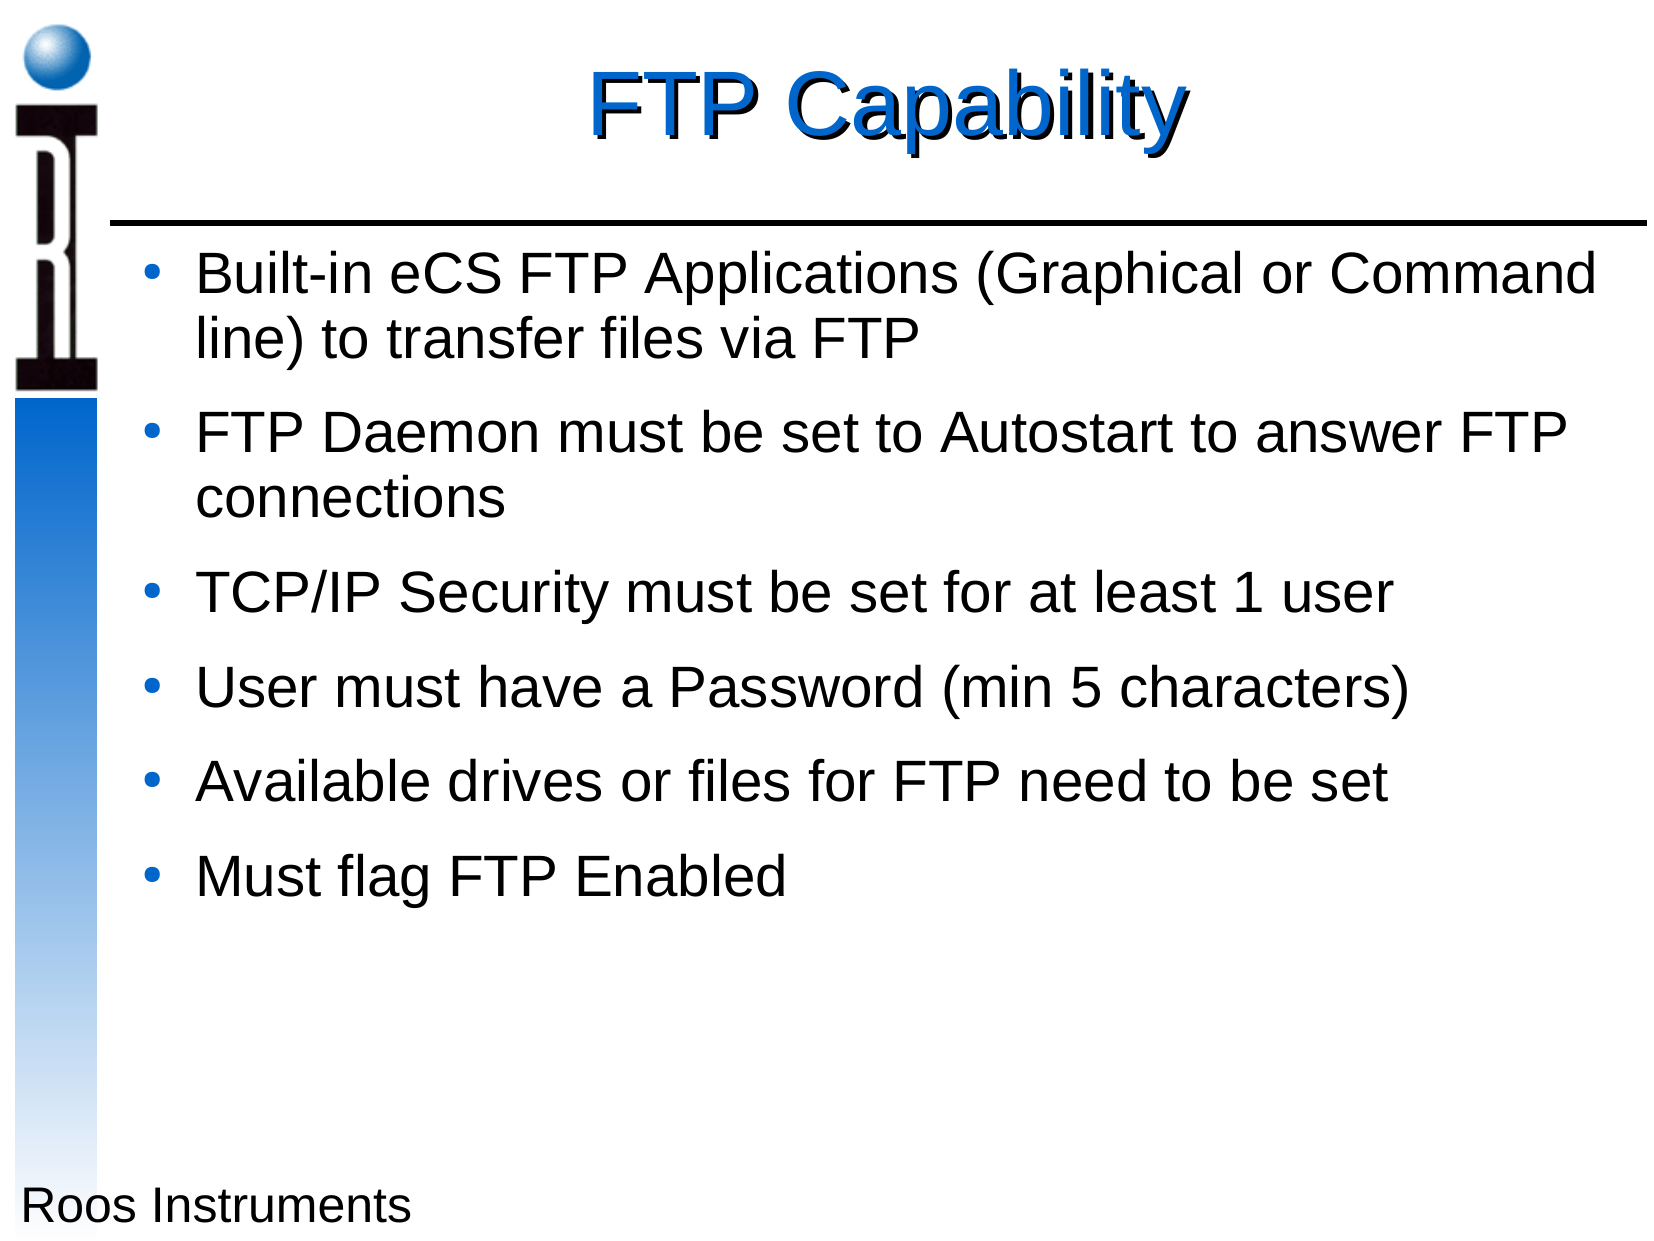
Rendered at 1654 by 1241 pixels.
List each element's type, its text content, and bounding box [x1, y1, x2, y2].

picture [11, 20, 103, 398]
list Built-in eCS FTP Applications (Graphical or Command line) to transfer files via FTP FTP Daemon must be set to Autostart to answer FTP connections TCP/IP Security must be set for at least 1 user User must have a Password (min 5 characters) Available drives or files for FTP need to be set Must flag FTP Enabled [124, 240, 1654, 1109]
title FTP Capability [121, 0, 1654, 208]
